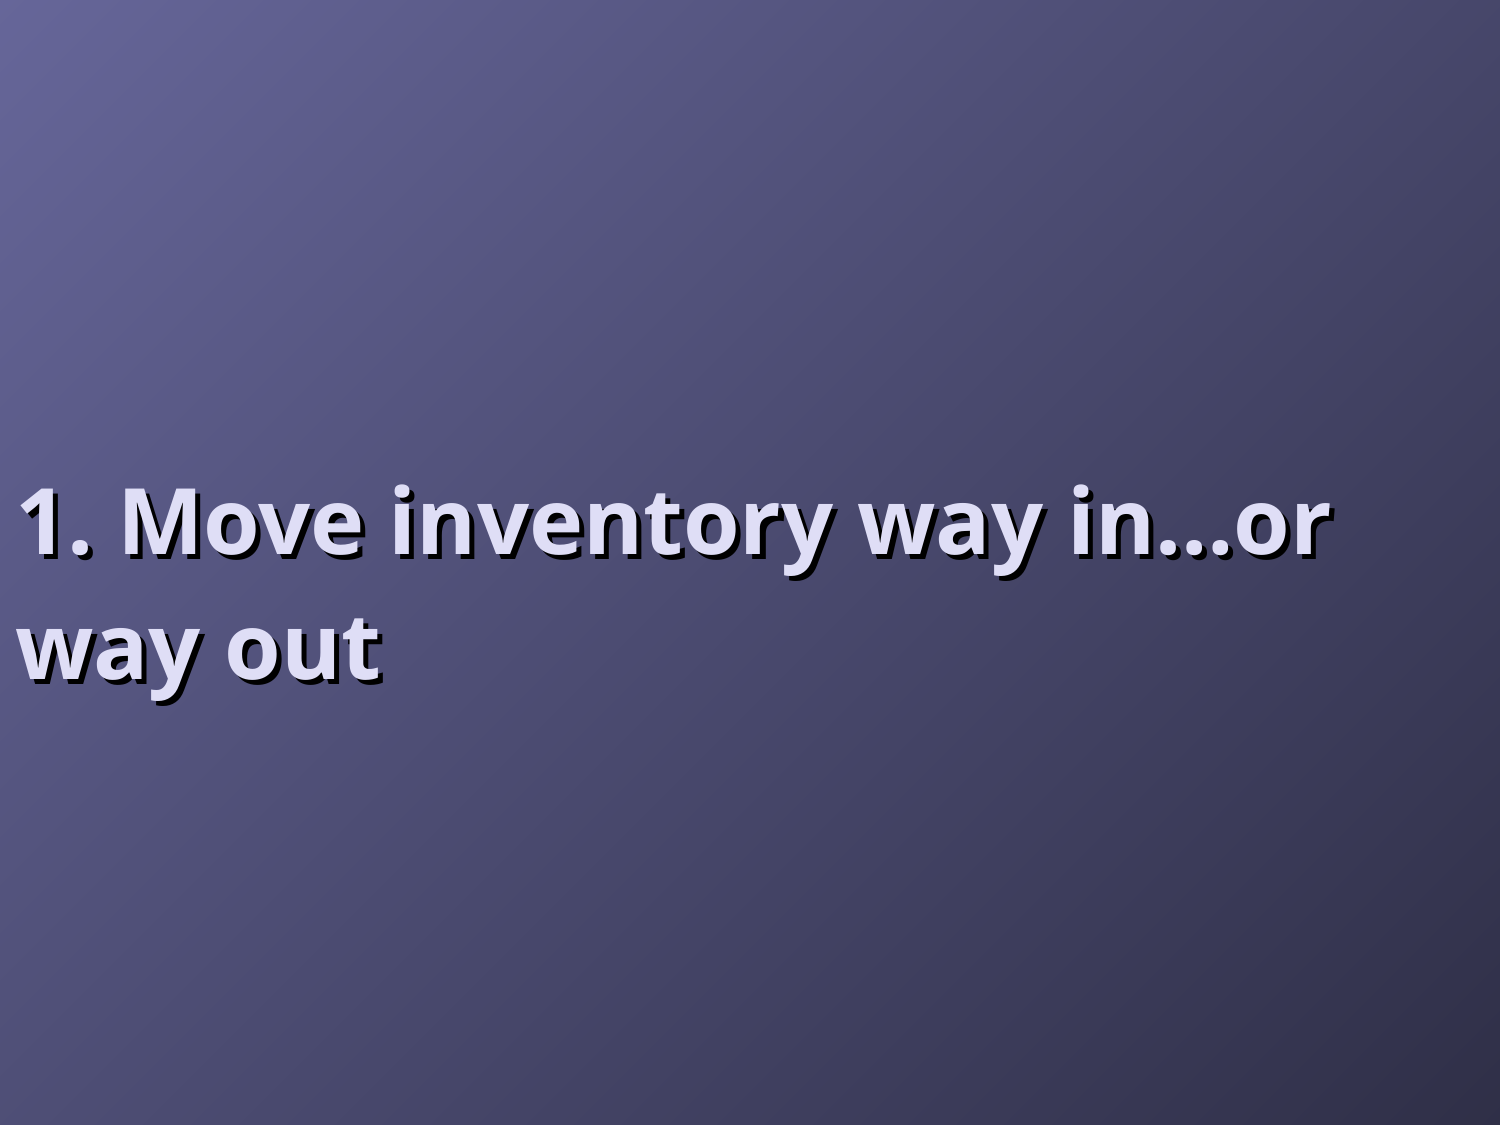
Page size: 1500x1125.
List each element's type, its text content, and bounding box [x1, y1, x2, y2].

title 1. Move inventory way in…or way out [0, 463, 1500, 699]
